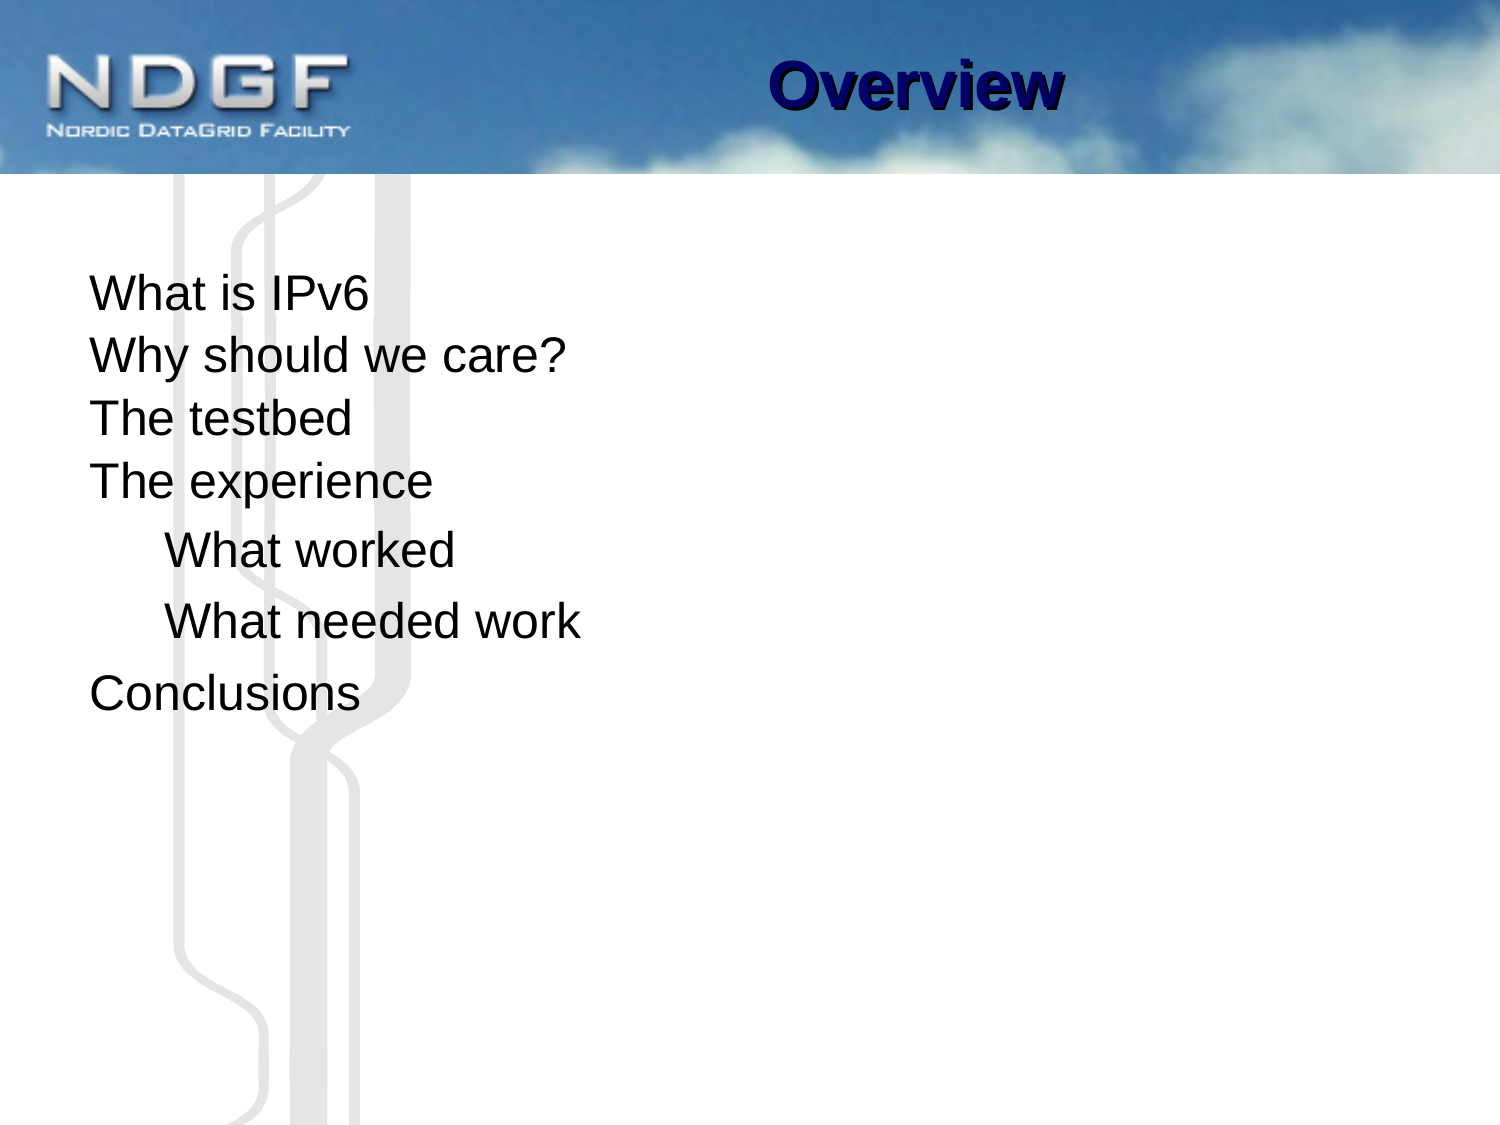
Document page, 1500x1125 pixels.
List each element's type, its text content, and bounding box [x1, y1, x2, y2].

title Overview [372, 19, 1459, 149]
list What is IPv6 Why should we care? The testbed The experience What worked What needed work Conclusions [75, 262, 1426, 1006]
picture [0, 0, 1500, 1125]
